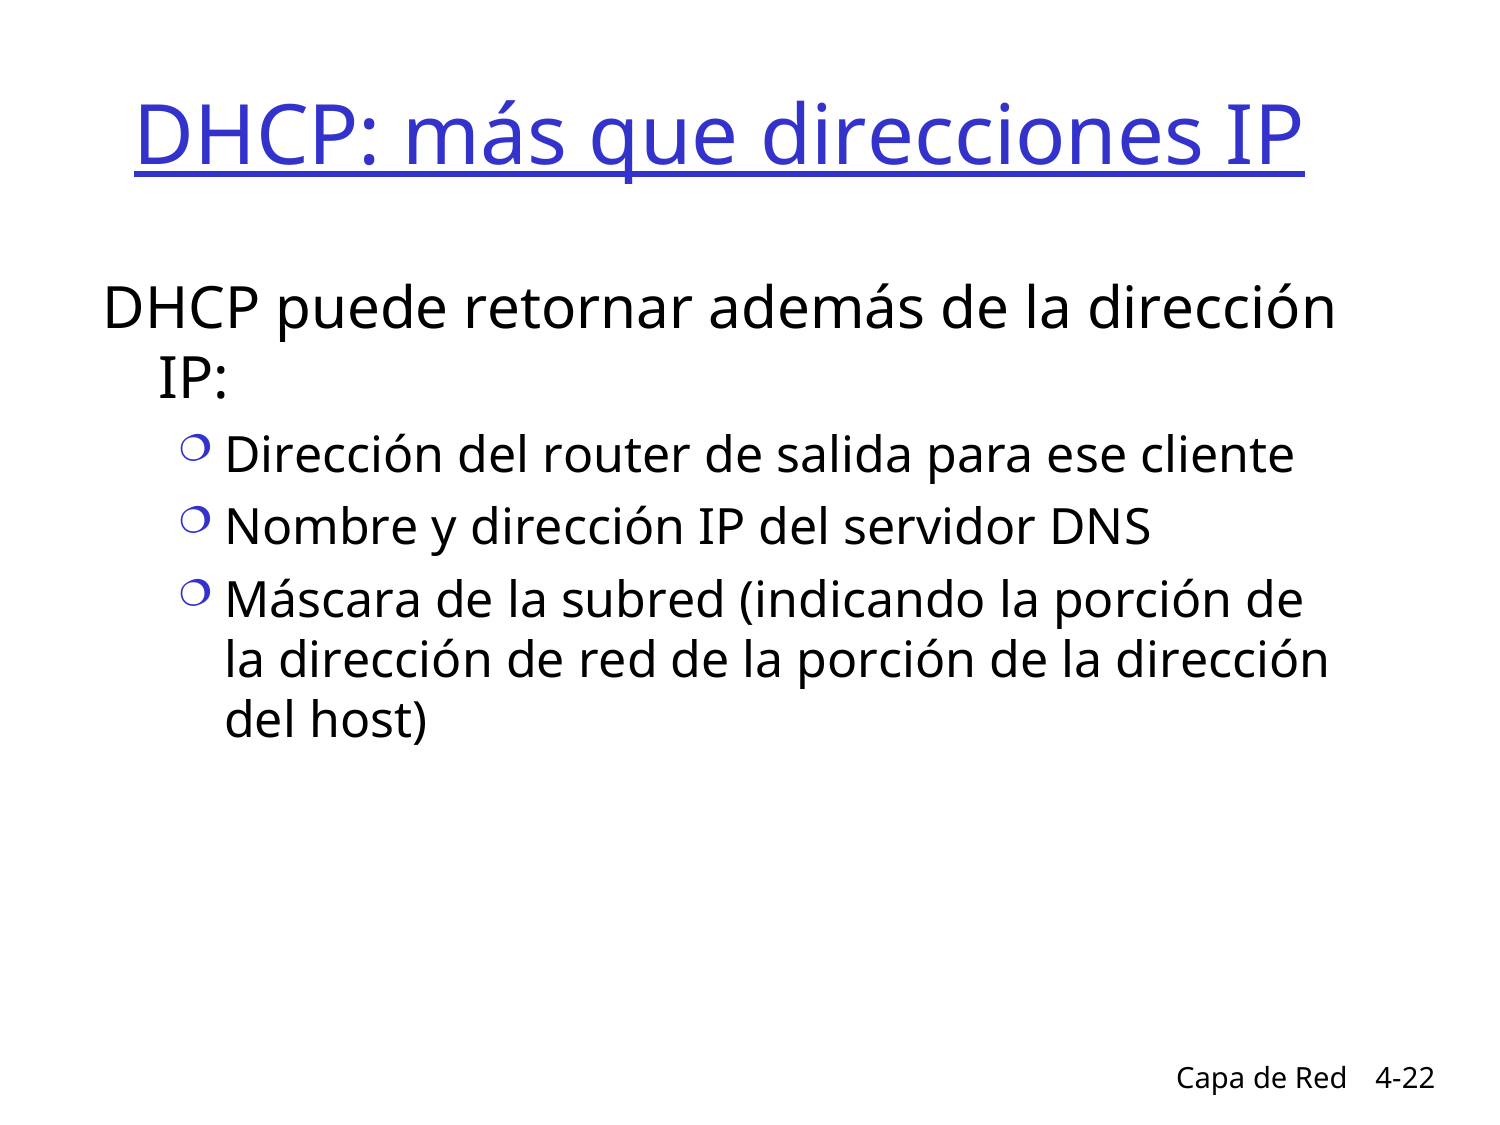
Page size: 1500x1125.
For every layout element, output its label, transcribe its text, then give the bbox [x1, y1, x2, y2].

list DHCP puede retornar además de la dirección IP: Dirección del router de salida para ese cliente Nombre y dirección IP del servidor DNS Máscara de la subred (indicando la porción de la dirección de red de la porción de la dirección del host) [87, 262, 1363, 1026]
title DHCP: más que direcciones IP [87, 37, 1363, 225]
